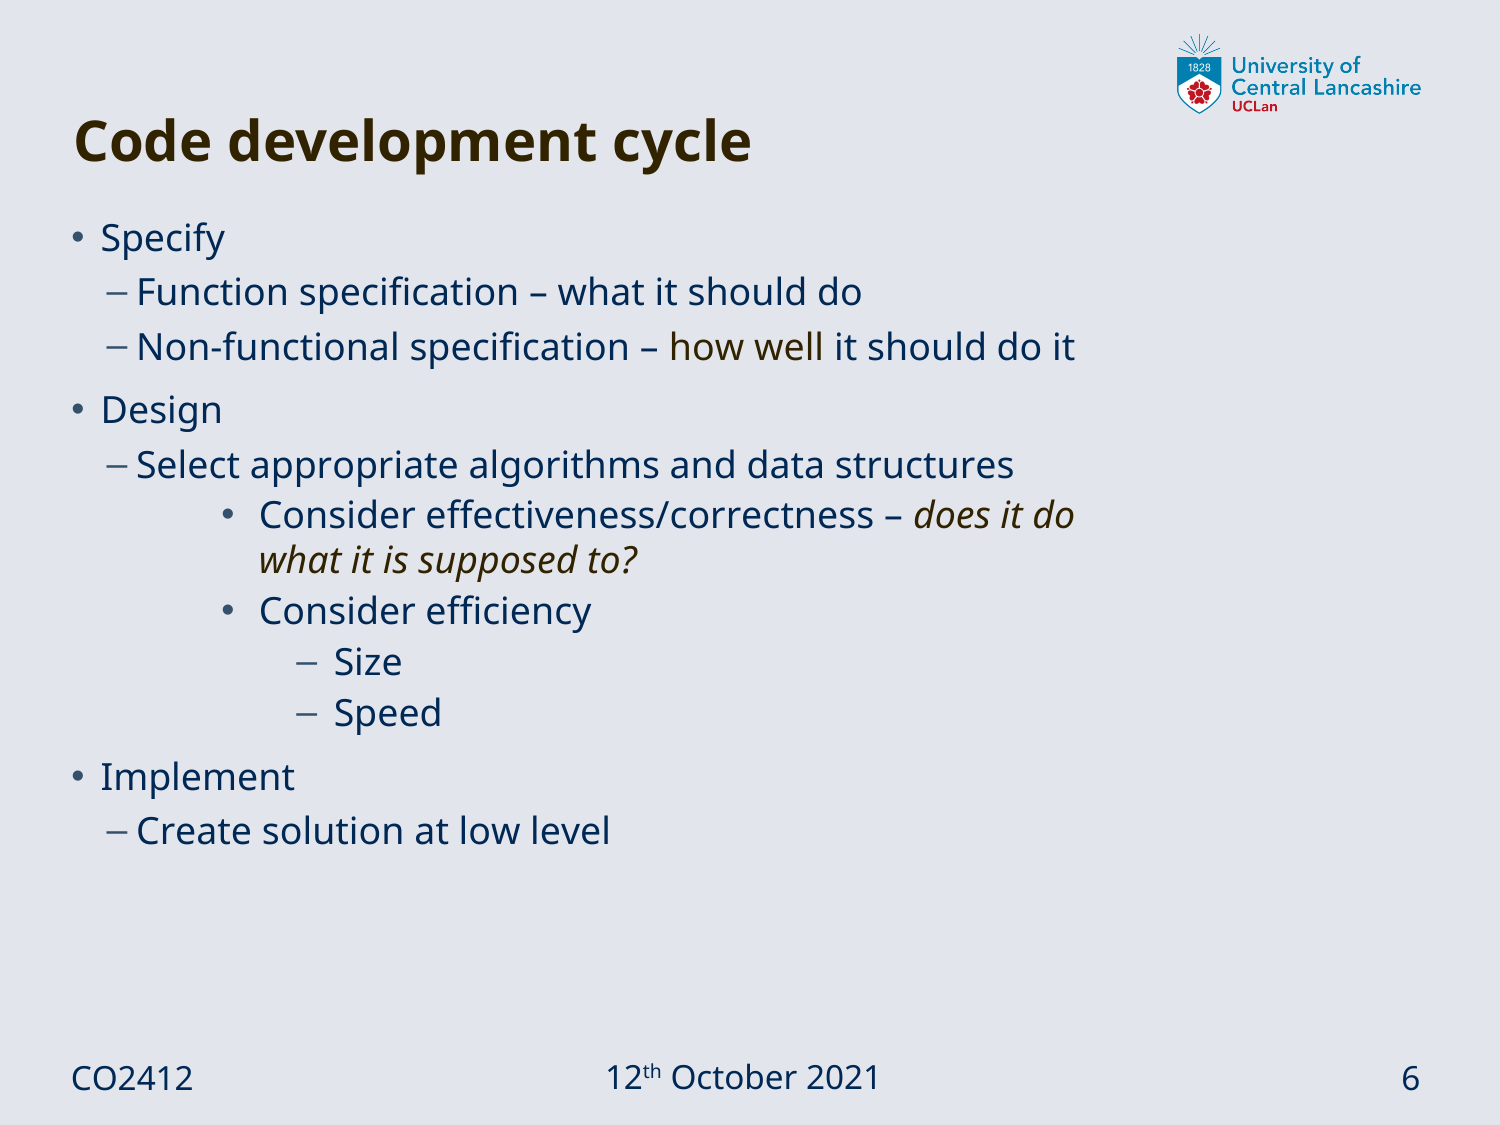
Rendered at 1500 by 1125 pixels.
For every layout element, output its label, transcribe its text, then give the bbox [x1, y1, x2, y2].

title Code development cycle [58, 93, 1475, 186]
text_box Specify Function specification – what it should do Non-functional specification – how well it should do it Design Select appropriate algorithms and data structures Consider effectiveness/correctness – does it do what it is supposed to? Consider efficiency Size Speed Implement Create solution at low level [71, 213, 1119, 932]
picture [1177, 34, 1421, 93]
